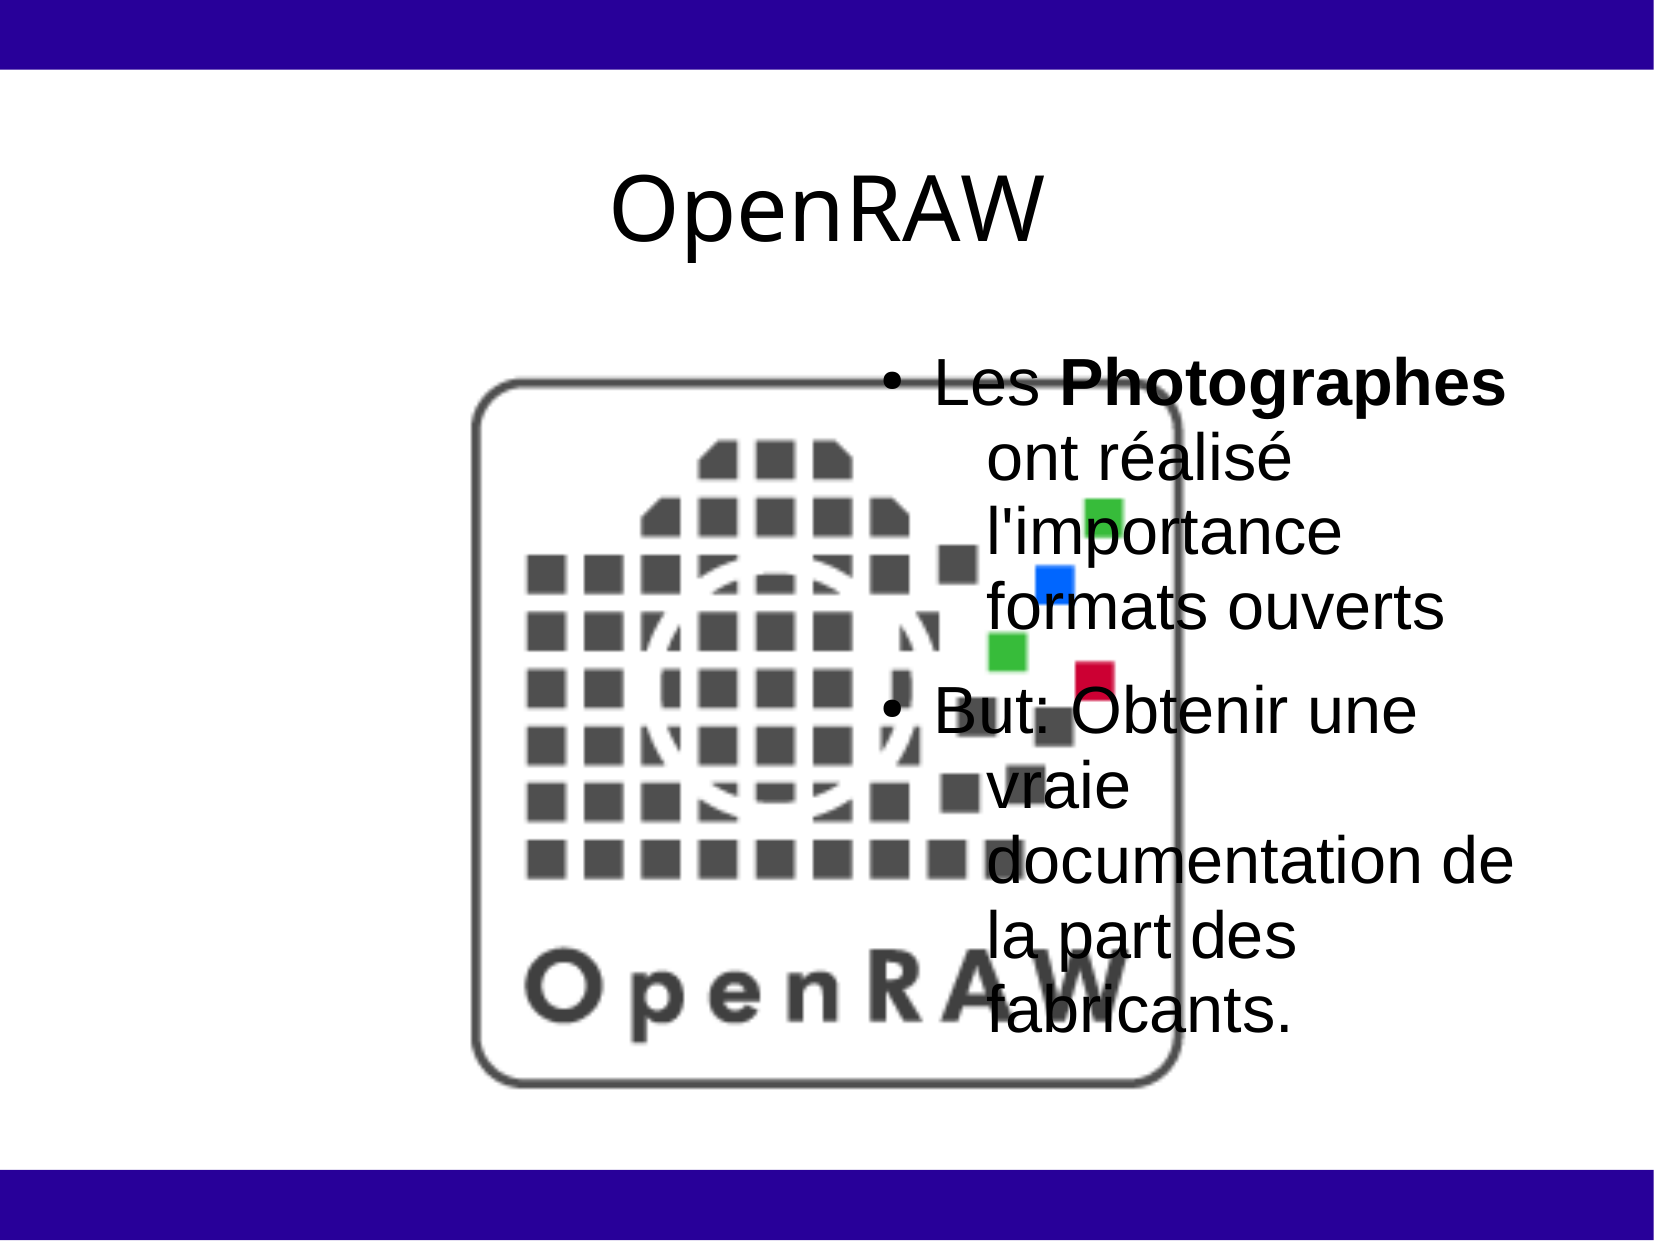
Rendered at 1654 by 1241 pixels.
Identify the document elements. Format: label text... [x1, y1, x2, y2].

title OpenRAW [121, 102, 1534, 311]
picture [121, 344, 845, 1126]
list Les Photographes ont réalisé l'importance formats ouverts But: Obtenir une vraie documentation de la part des fabricants. [845, 344, 1535, 1127]
